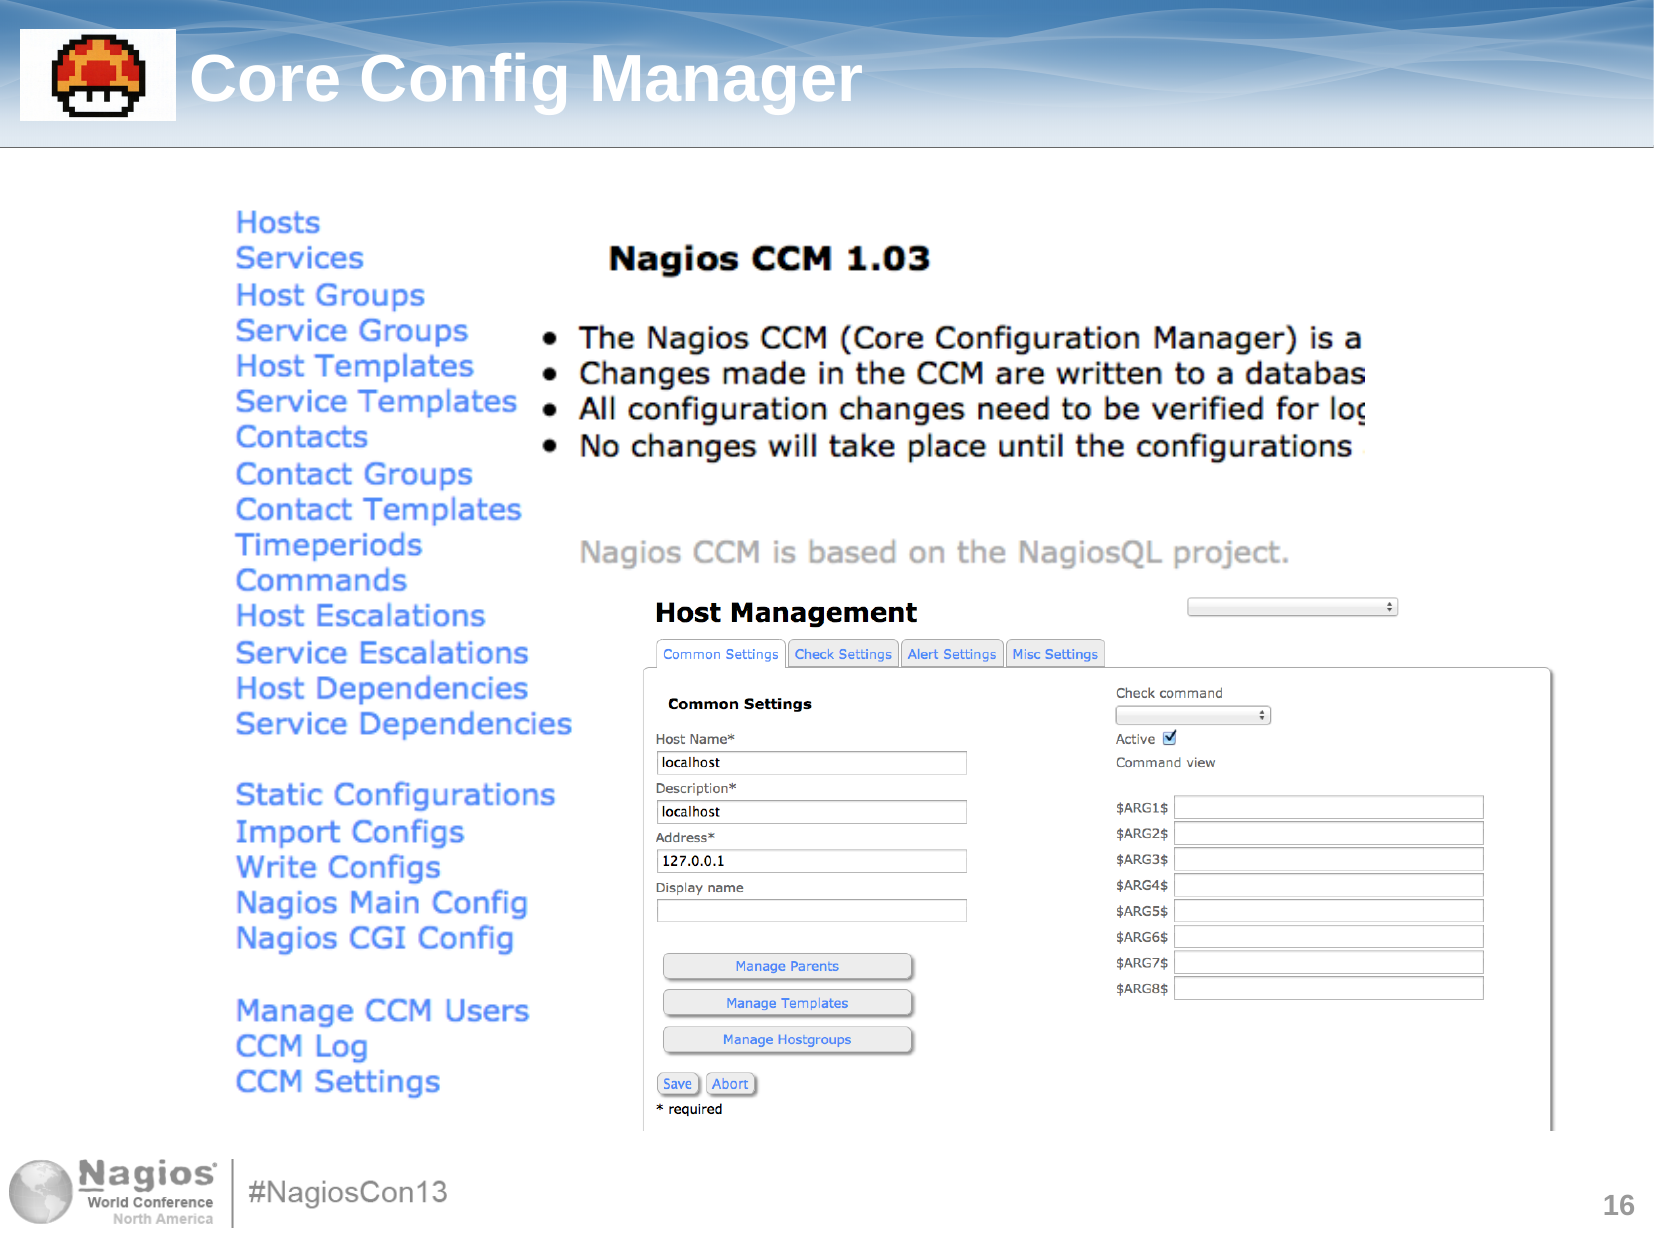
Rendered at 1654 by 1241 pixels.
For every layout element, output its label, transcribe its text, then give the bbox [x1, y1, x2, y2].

title Core Config Manager [41, 29, 1248, 127]
picture [9, 1159, 453, 1228]
picture [224, 185, 1582, 1141]
picture [0, 0, 1654, 147]
